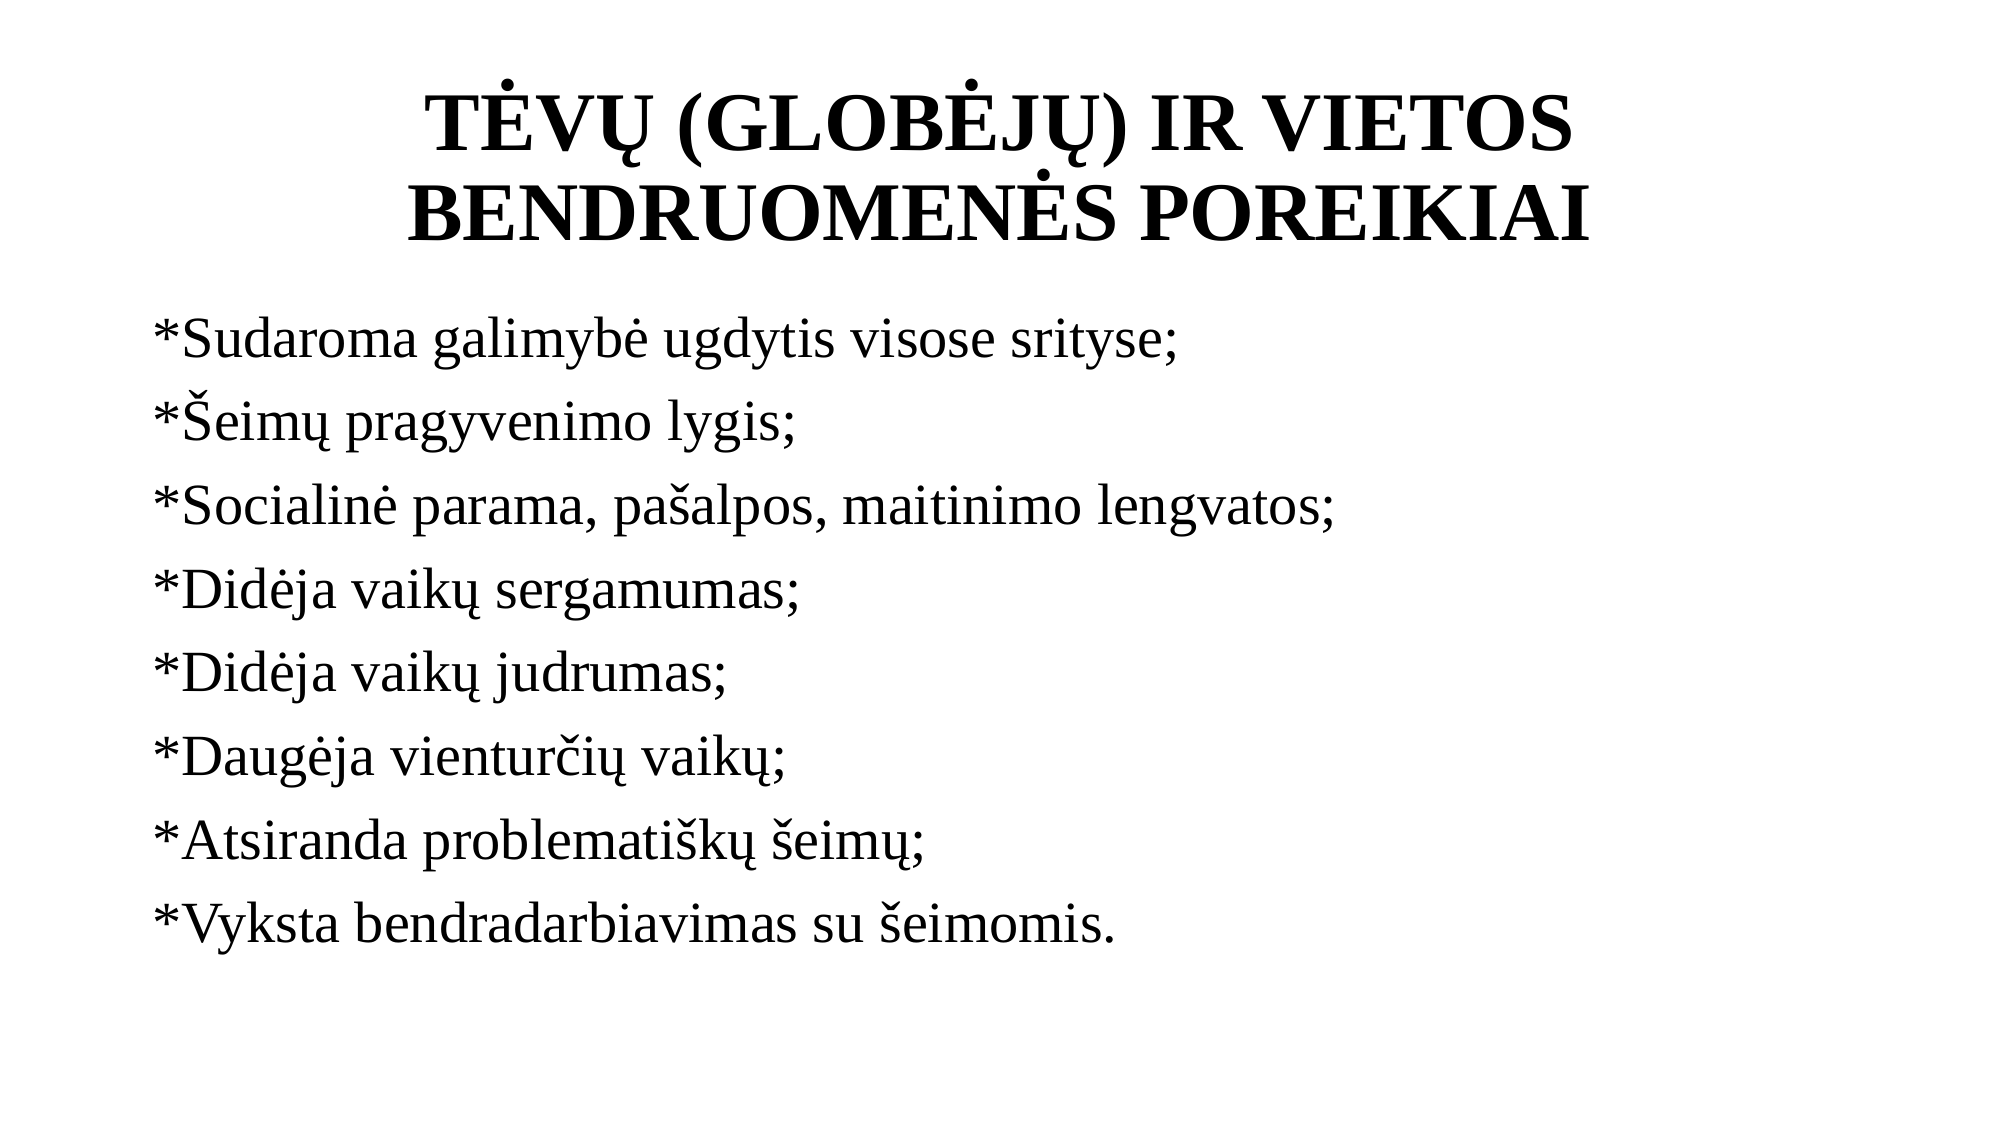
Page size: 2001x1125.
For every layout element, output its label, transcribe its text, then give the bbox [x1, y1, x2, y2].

list *Sudaroma galimybė ugdytis visose srityse; *Šeimų pragyvenimo lygis; *Socialinė parama, pašalpos, maitinimo lengvatos; *Didėja vaikų sergamumas; *Didėja vaikų judrumas; *Daugėja vienturčių vaikų; *Atsiranda problematiškų šeimų; *Vyksta bendradarbiavimas su šeimomis. [137, 299, 1863, 1014]
title TĖVŲ (GLOBĖJŲ) IR VIETOS BENDRUOMENĖS POREIKIAI [137, 59, 1863, 278]
